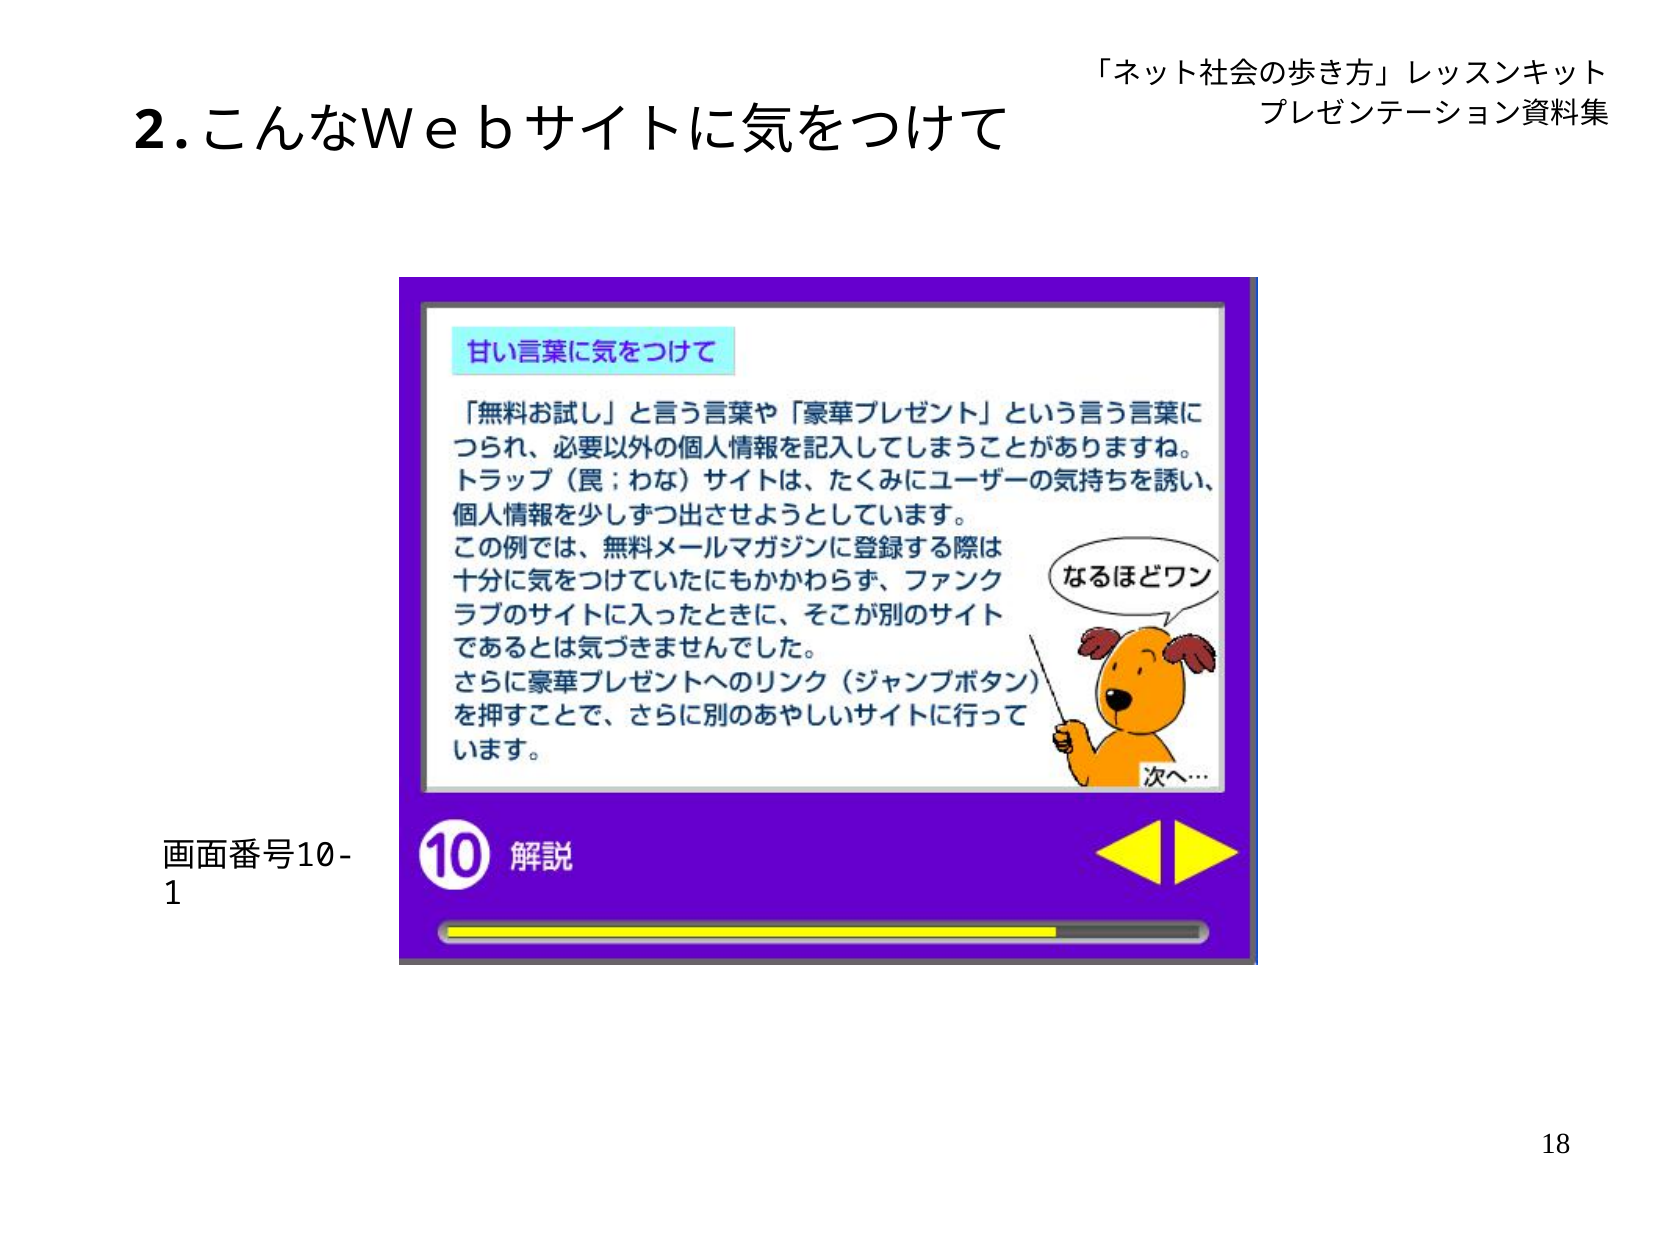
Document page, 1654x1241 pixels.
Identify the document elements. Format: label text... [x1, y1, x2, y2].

text_box 画面番号10-1 [147, 826, 384, 920]
picture [399, 277, 1258, 965]
text_box 「ネット社会の歩き方」レッスンキット プレゼンテーション資料集 [1062, 44, 1625, 139]
text_box 2.こんなＷｅｂサイトに気をつけて [118, 88, 1093, 169]
